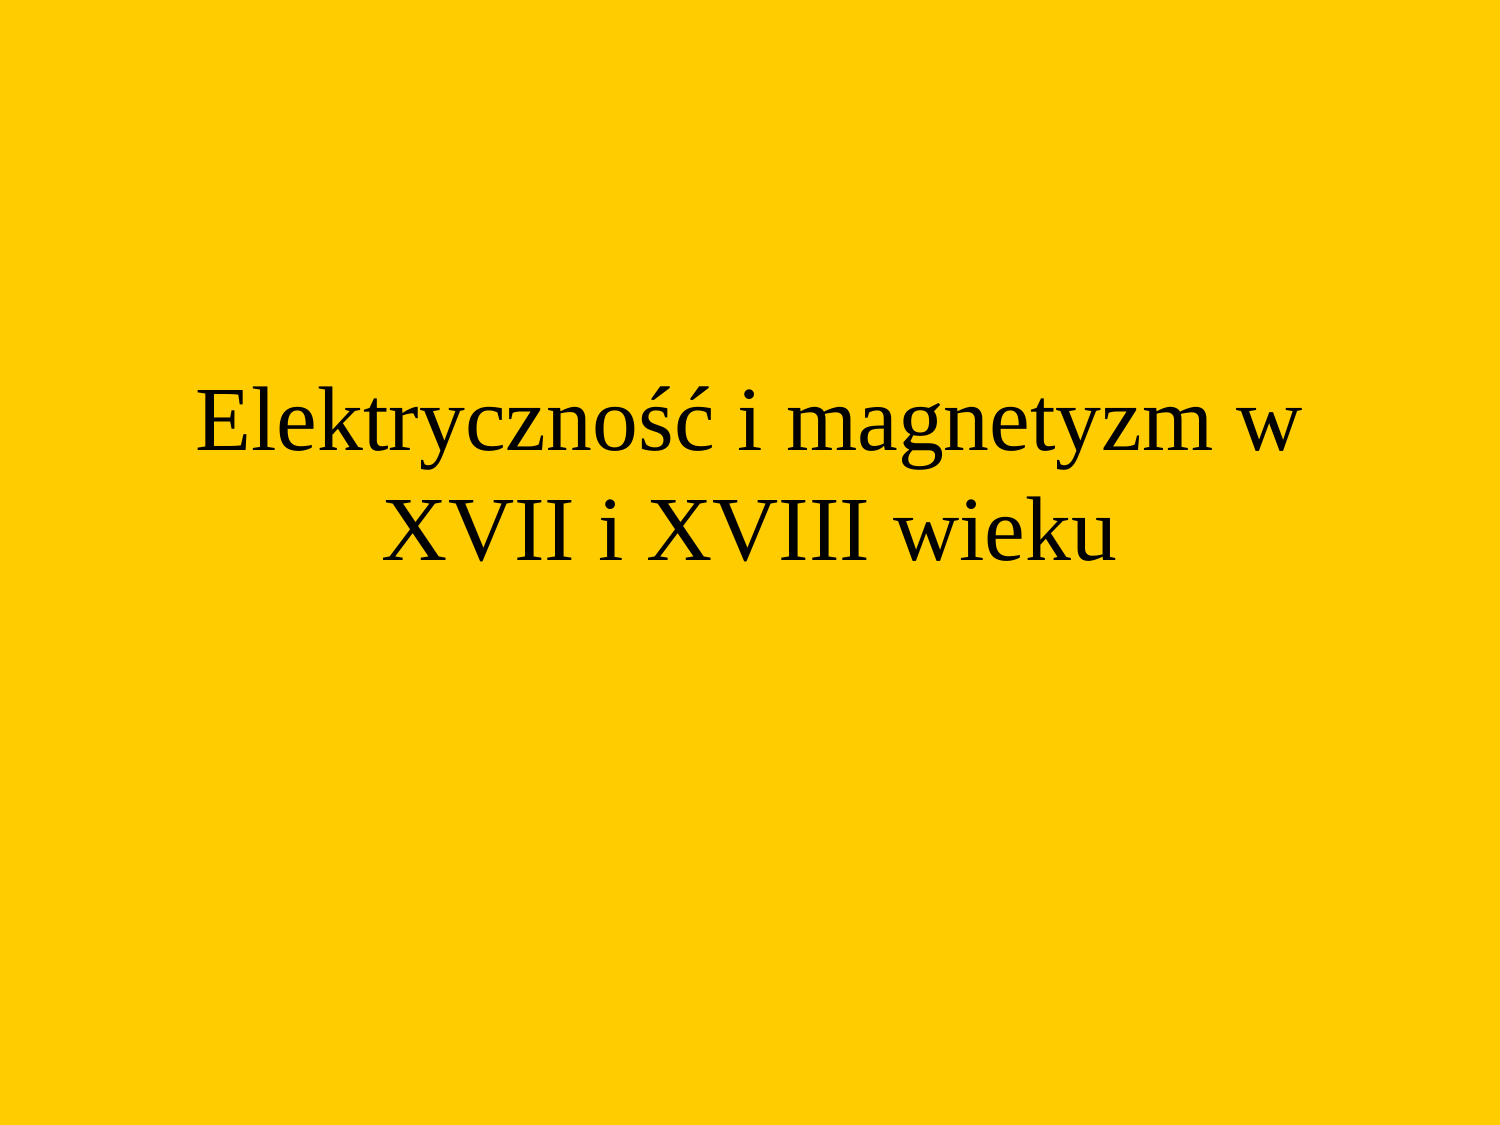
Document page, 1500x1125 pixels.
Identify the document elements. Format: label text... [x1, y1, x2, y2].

title Elektryczność i magnetyzm w XVII i XVIII wieku [112, 351, 1388, 587]
